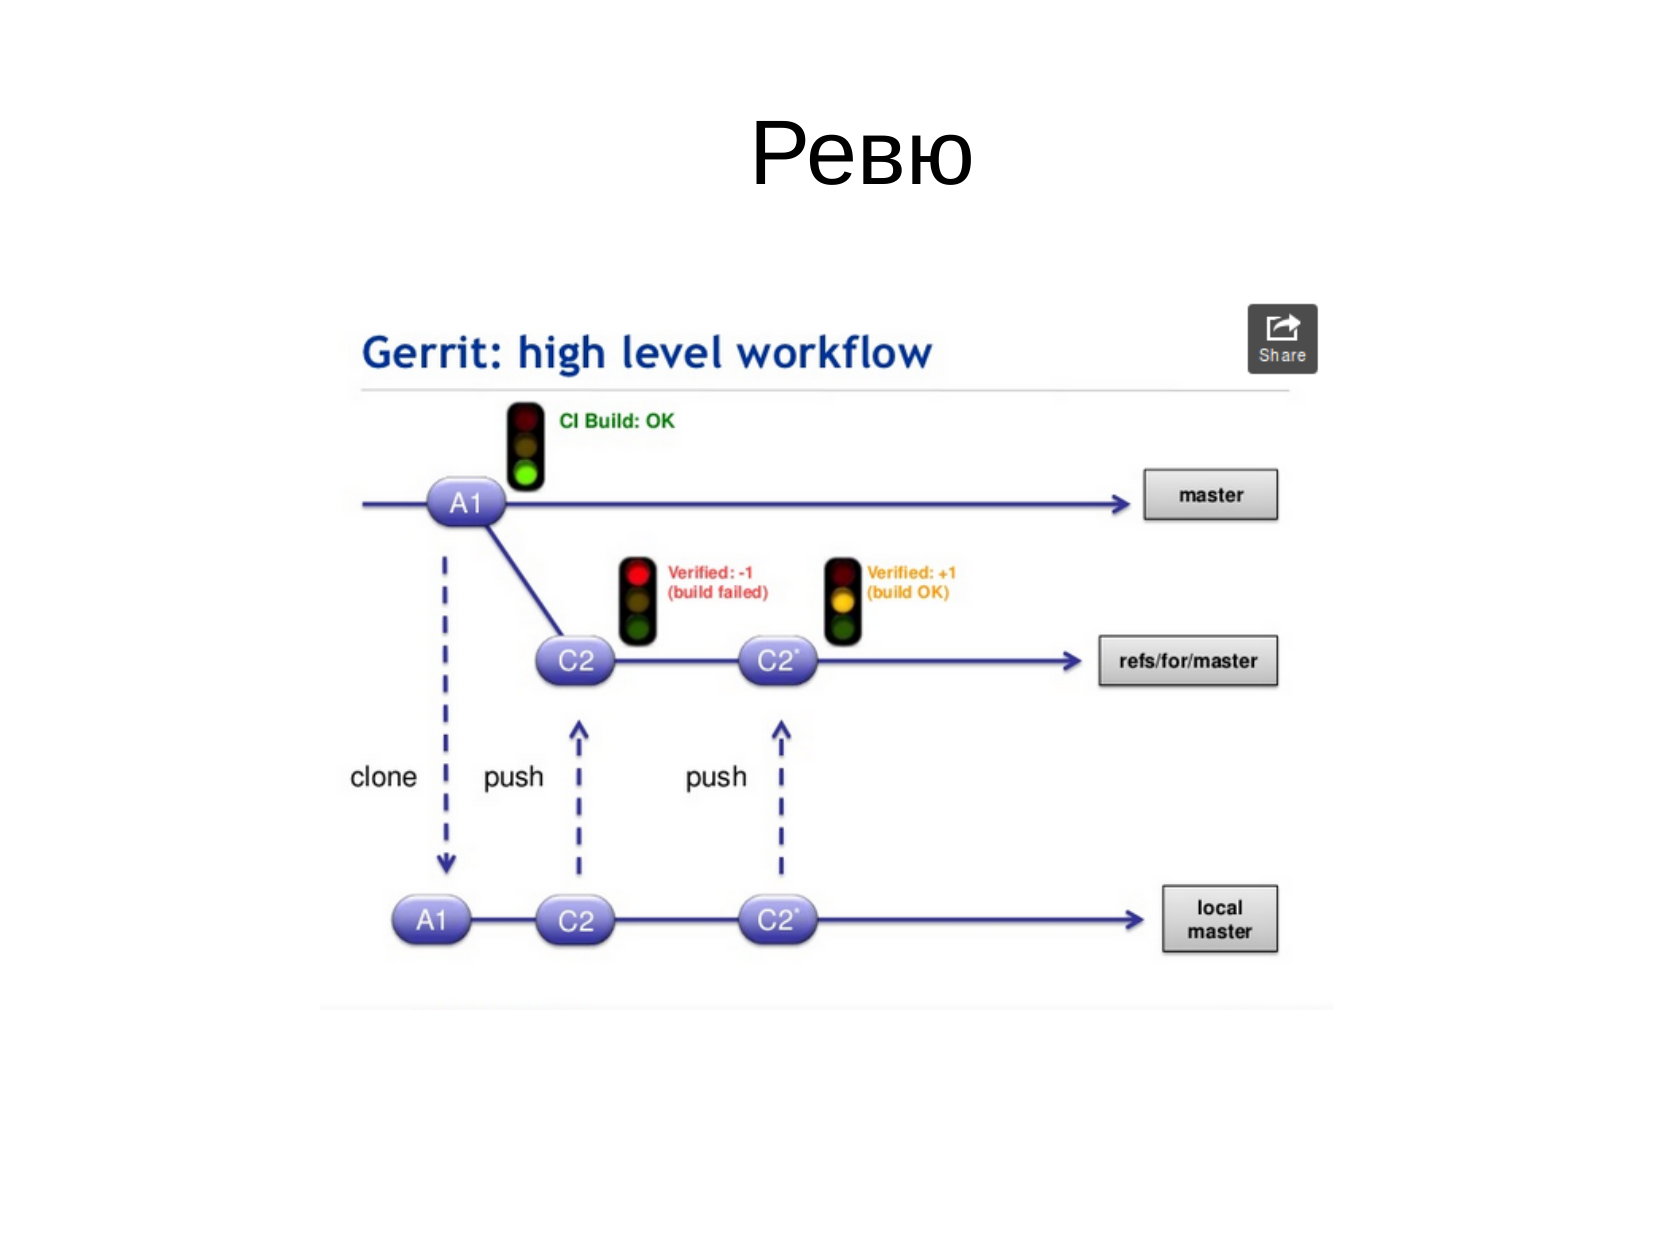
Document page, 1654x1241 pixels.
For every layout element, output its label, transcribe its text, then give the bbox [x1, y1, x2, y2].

title Ревю [82, 49, 1571, 257]
picture [320, 290, 1334, 1010]
